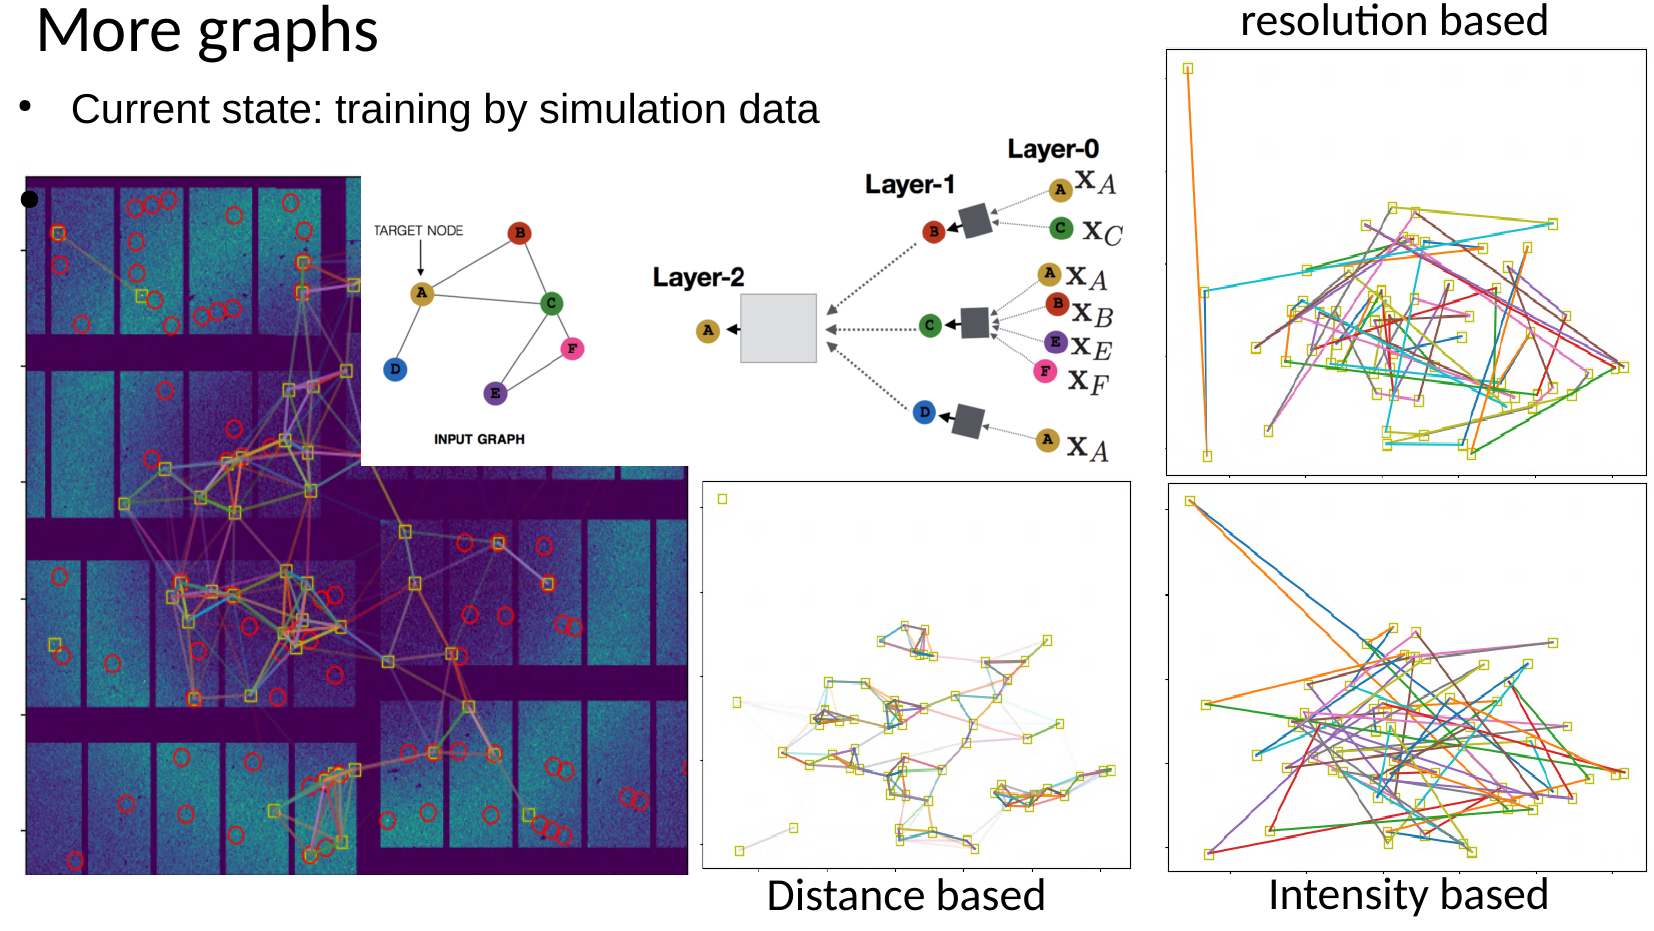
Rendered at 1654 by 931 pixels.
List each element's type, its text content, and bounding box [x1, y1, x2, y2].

list Current state: training by simulation data [0, 81, 1489, 621]
picture [1165, 41, 1654, 874]
title More graphs [19, 0, 1509, 102]
text_box Distance based [751, 872, 1062, 928]
picture [700, 621, 1137, 872]
text_box Intensity based [1253, 856, 1565, 927]
text_box resolution based [1509, 0, 1565, 41]
picture [20, 621, 697, 875]
